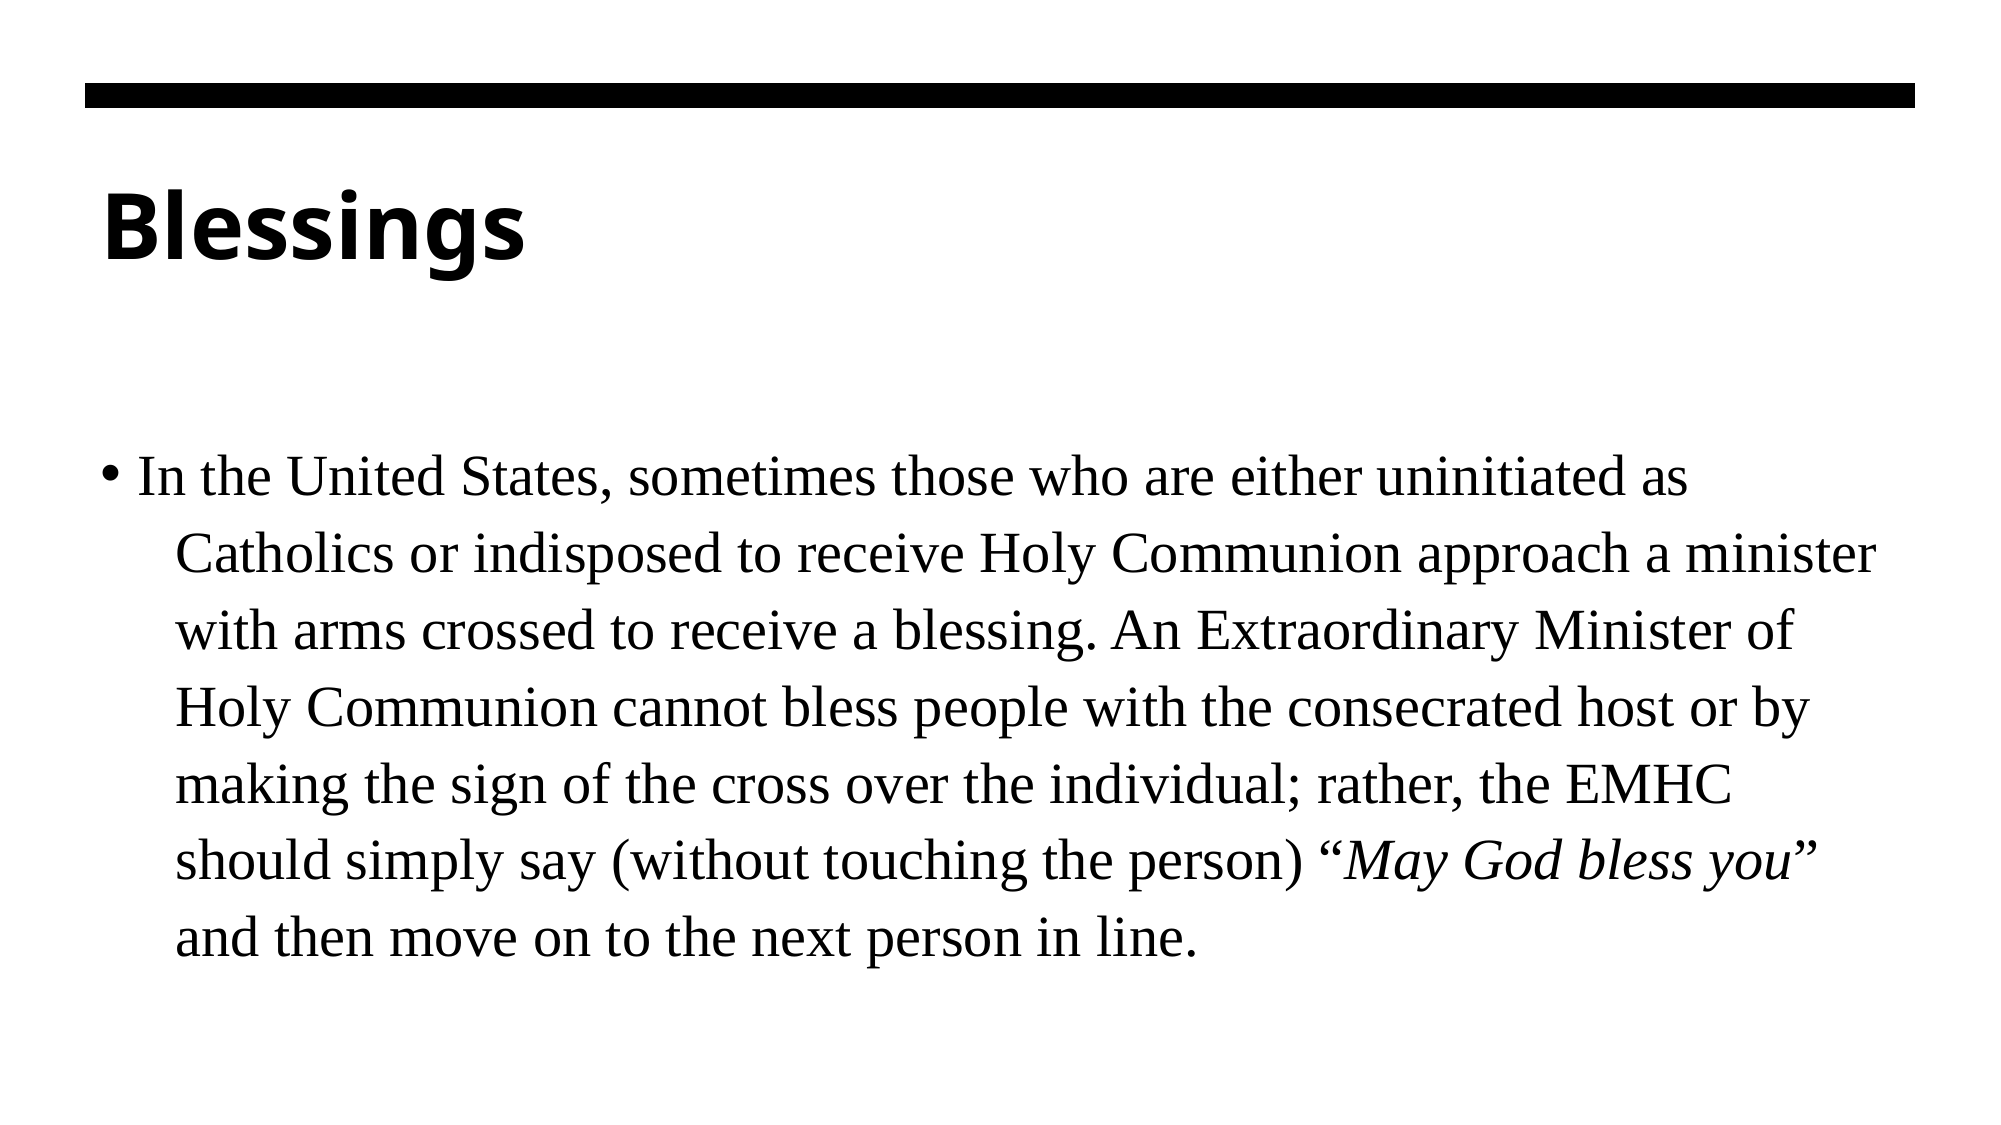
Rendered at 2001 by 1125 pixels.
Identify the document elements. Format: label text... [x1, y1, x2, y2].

list In the United States, sometimes those who are either uninitiated as Catholics or indisposed to receive Holy Communion approach a minister with arms crossed to receive a blessing. An Extraordinary Minister of Holy Communion cannot bless people with the consecrated host or by making the sign of the cross over the individual; rather, the EMHC should simply say (without touching the person) “May God bless you” and then move on to the next person in line. [85, 423, 1916, 1042]
title Blessings [85, 160, 1916, 401]
